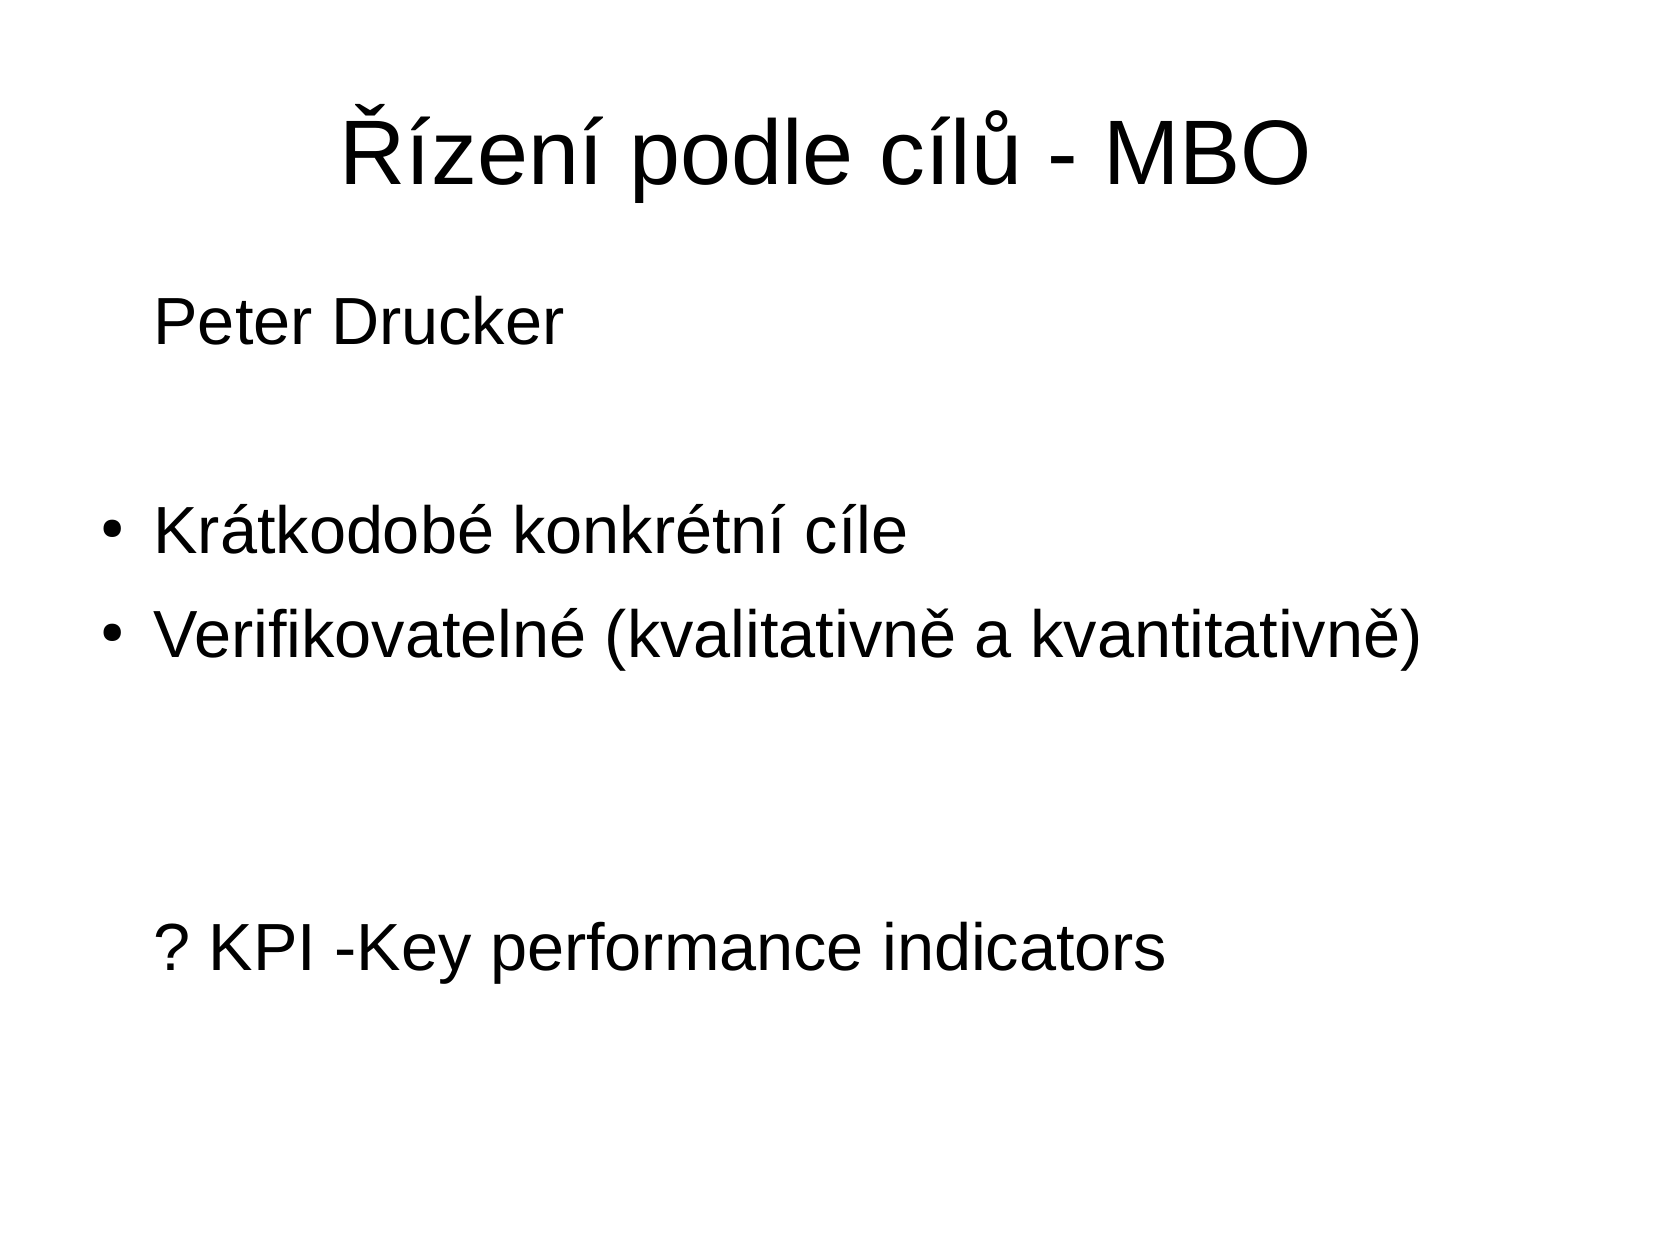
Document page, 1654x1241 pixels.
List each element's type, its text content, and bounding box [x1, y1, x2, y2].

title Řízení podle cílů - MBO [82, 49, 1571, 257]
list Peter Drucker Krátkodobé konkrétní cíle Verifikovatelné (kvalitativně a kvantitativně) ? KPI -Key performance indicators [82, 284, 1571, 1004]
